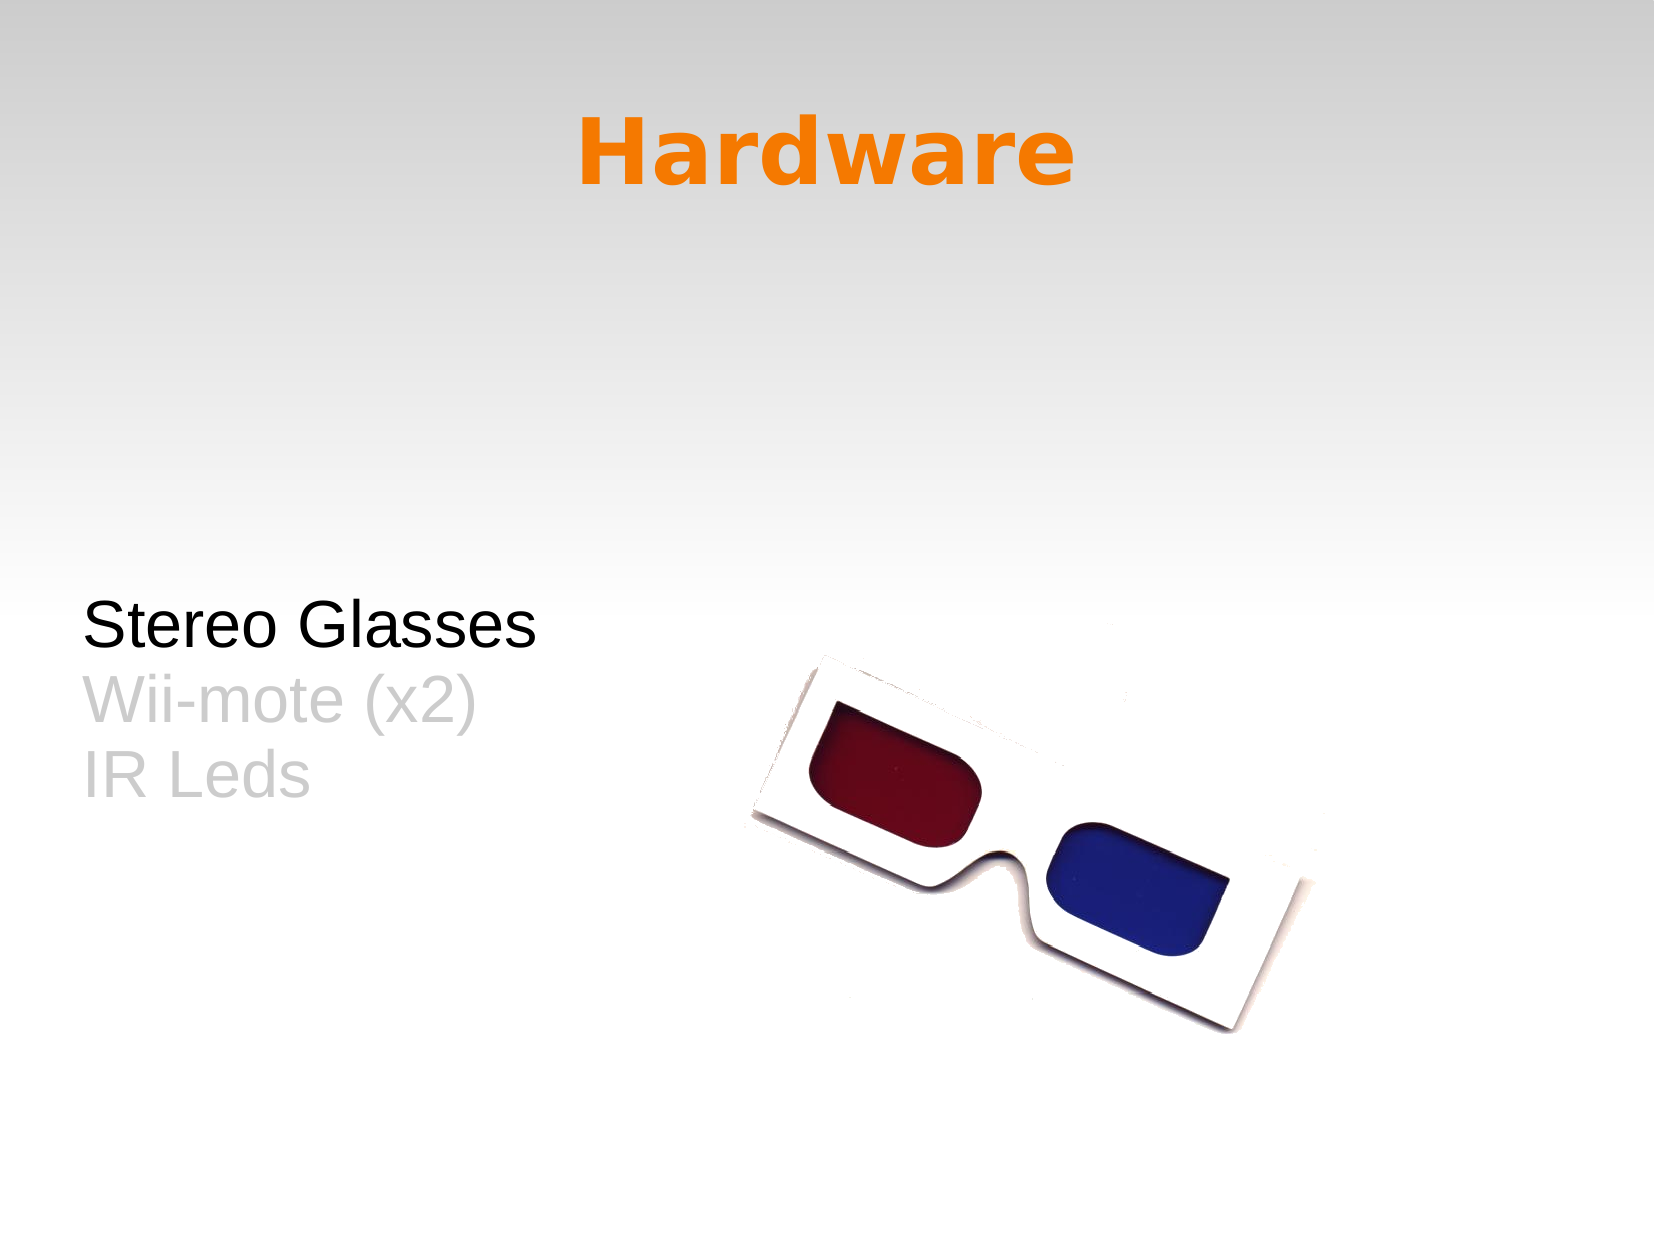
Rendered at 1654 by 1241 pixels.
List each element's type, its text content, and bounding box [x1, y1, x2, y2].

title Hardware [82, 56, 1571, 250]
picture [712, 618, 1351, 1088]
subtitle Stereo Glasses Wii-mote (x2) IR Leds [82, 297, 1571, 1102]
